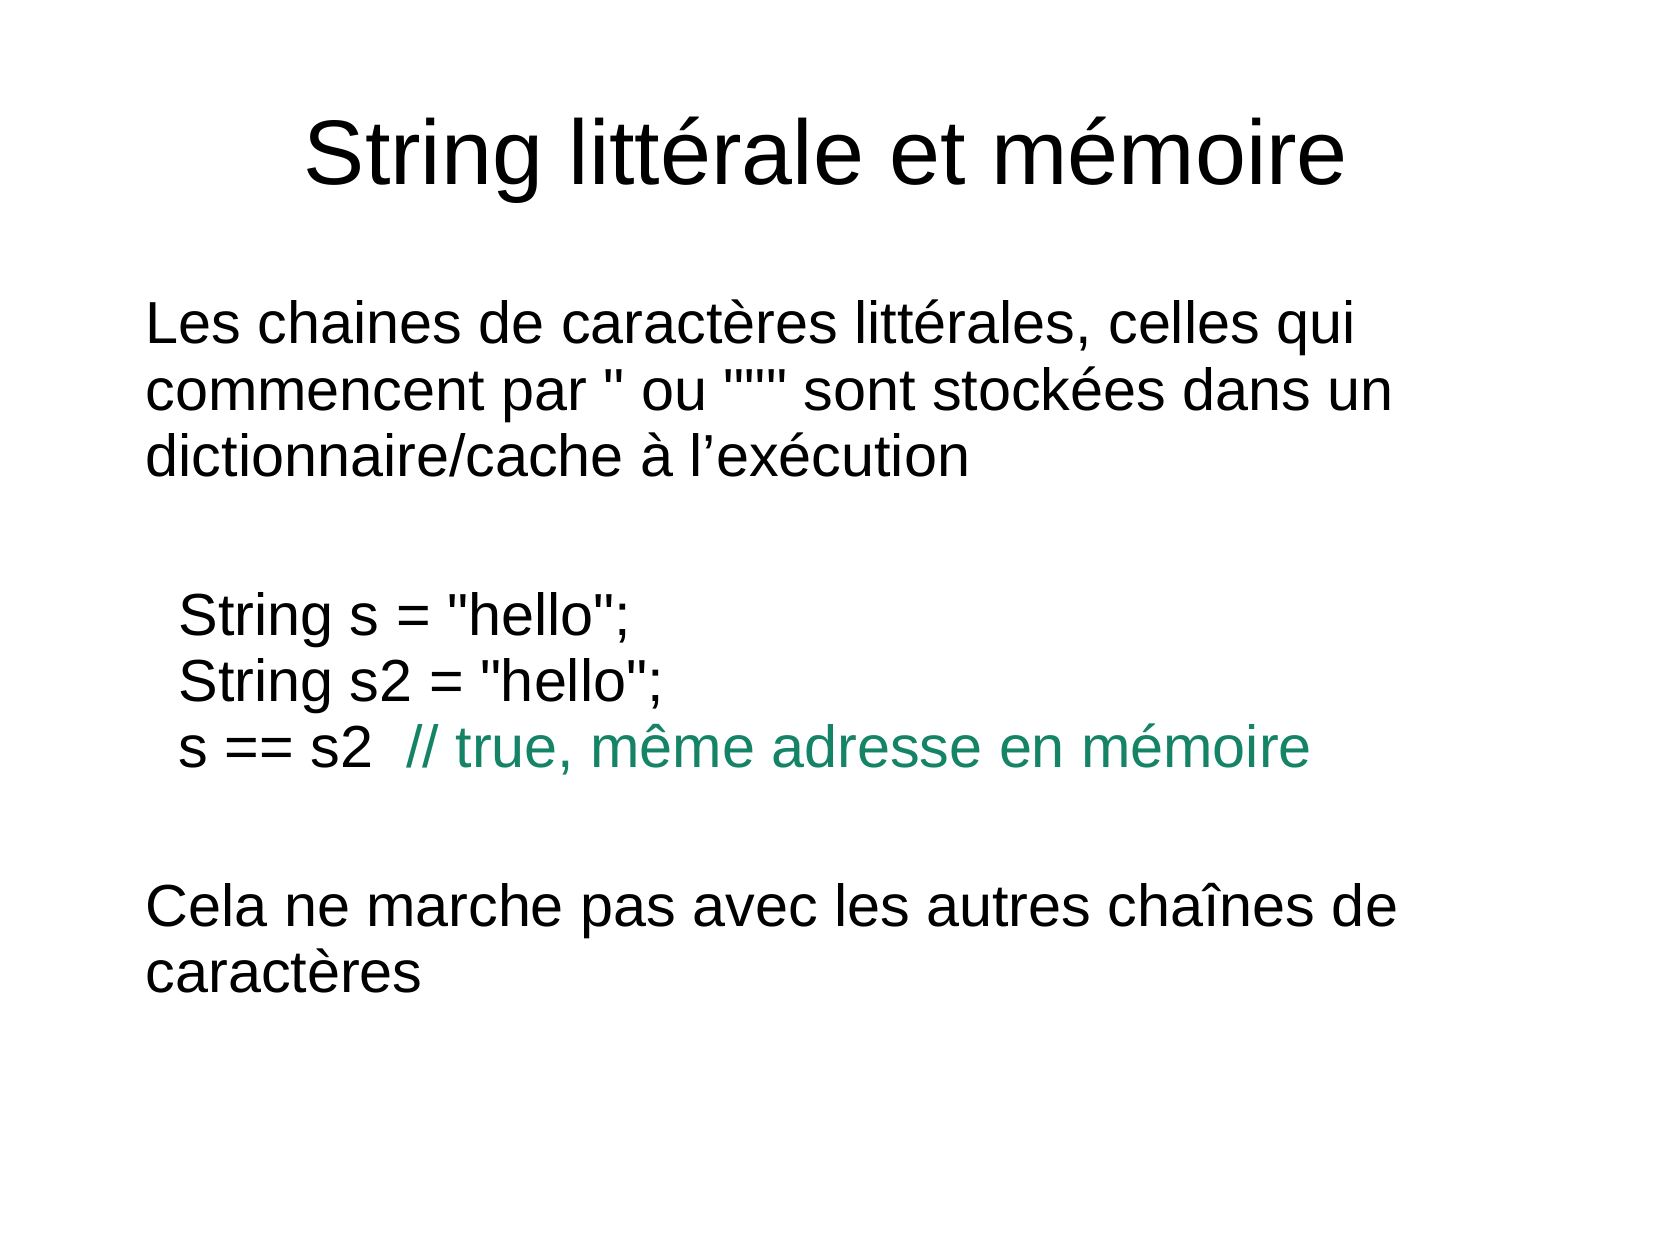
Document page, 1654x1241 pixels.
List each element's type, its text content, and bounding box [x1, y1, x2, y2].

list Les chaines de caractères littérales, celles qui commencent par " ou """ sont stockées dans un dictionnaire/cache à l’exécution String s = "hello"; String s2 = "hello"; s == s2 // true, même adresse en mémoire Cela ne marche pas avec les autres chaînes de caractères [82, 290, 1571, 1010]
title String littérale et mémoire [82, 49, 1571, 257]
